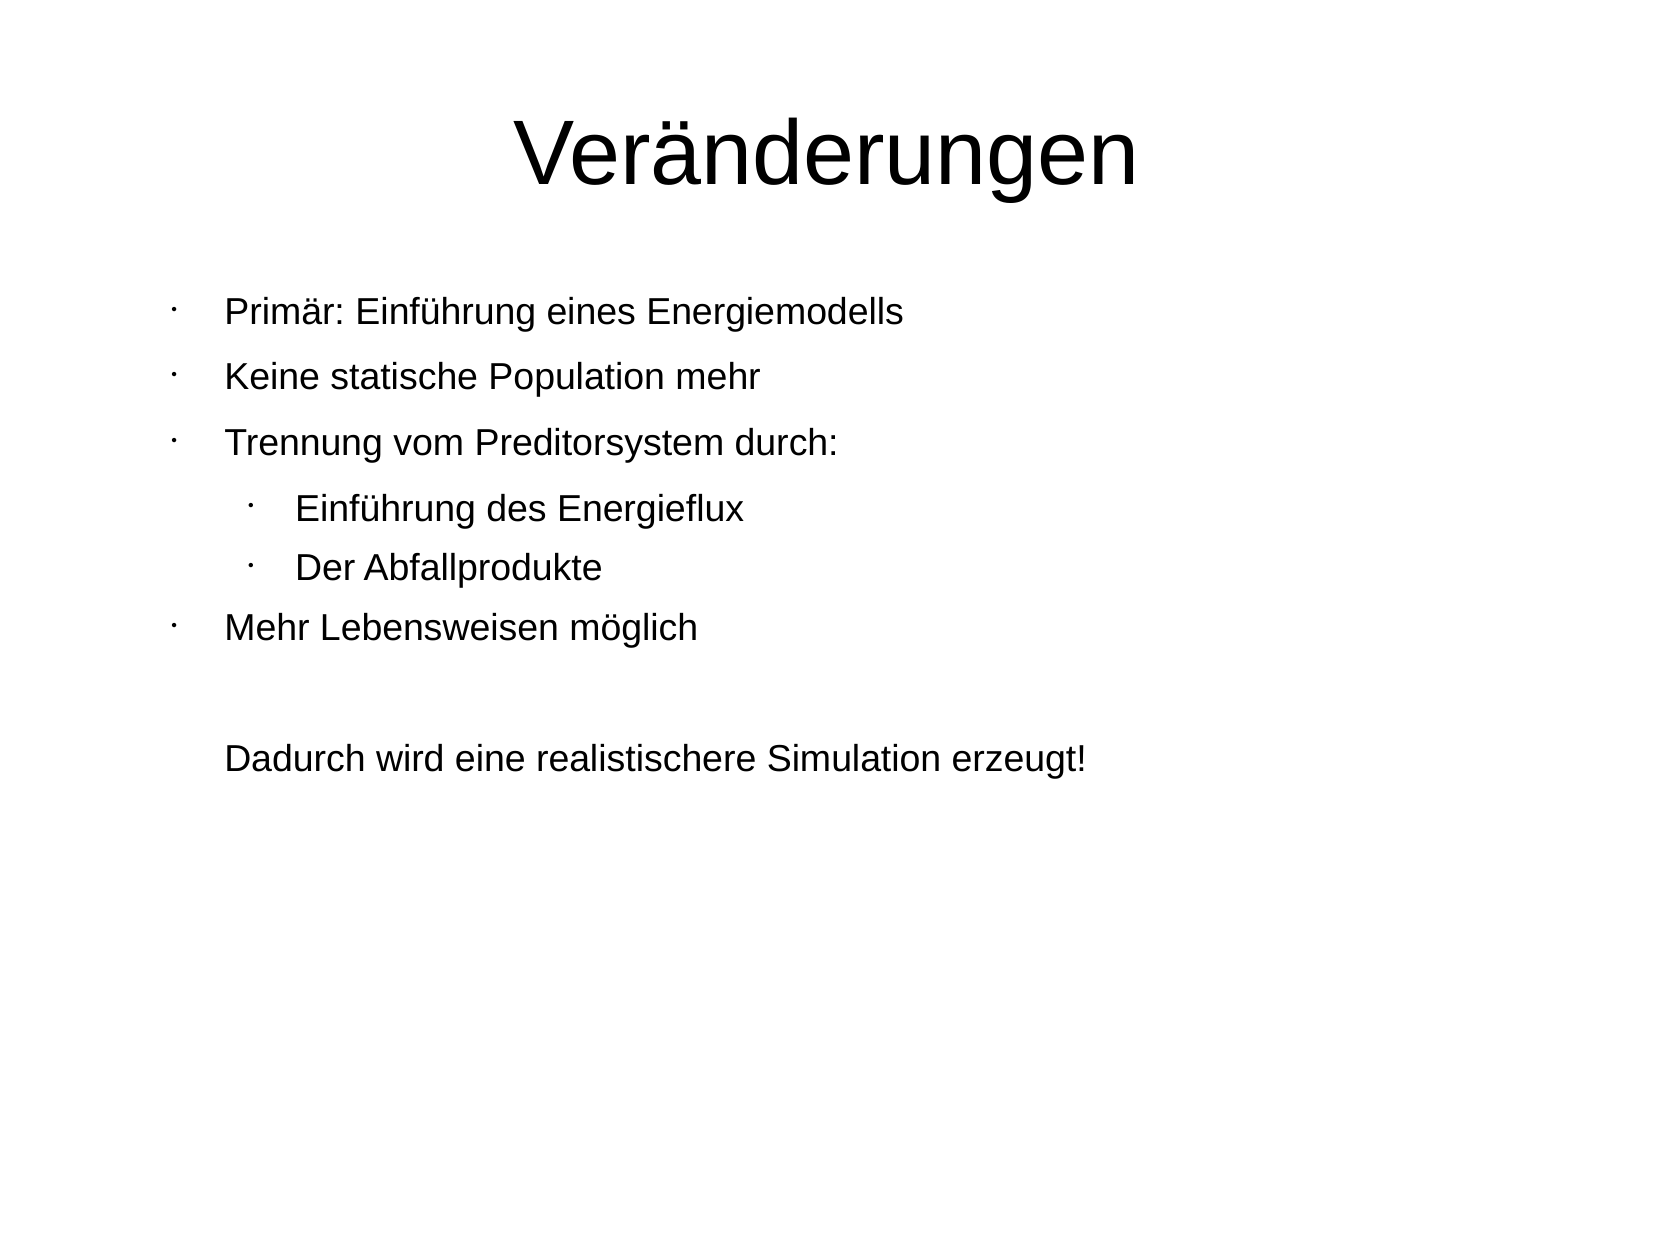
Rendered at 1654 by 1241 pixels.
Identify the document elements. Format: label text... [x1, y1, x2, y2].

title Veränderungen [82, 49, 1571, 257]
list Primär: Einführung eines Energiemodells Keine statische Population mehr Trennung vom Preditorsystem durch: Einführung des Energieflux Der Abfallprodukte Mehr Lebensweisen möglich Dadurch wird eine realistischere Simulation erzeugt! [82, 290, 1571, 1109]
